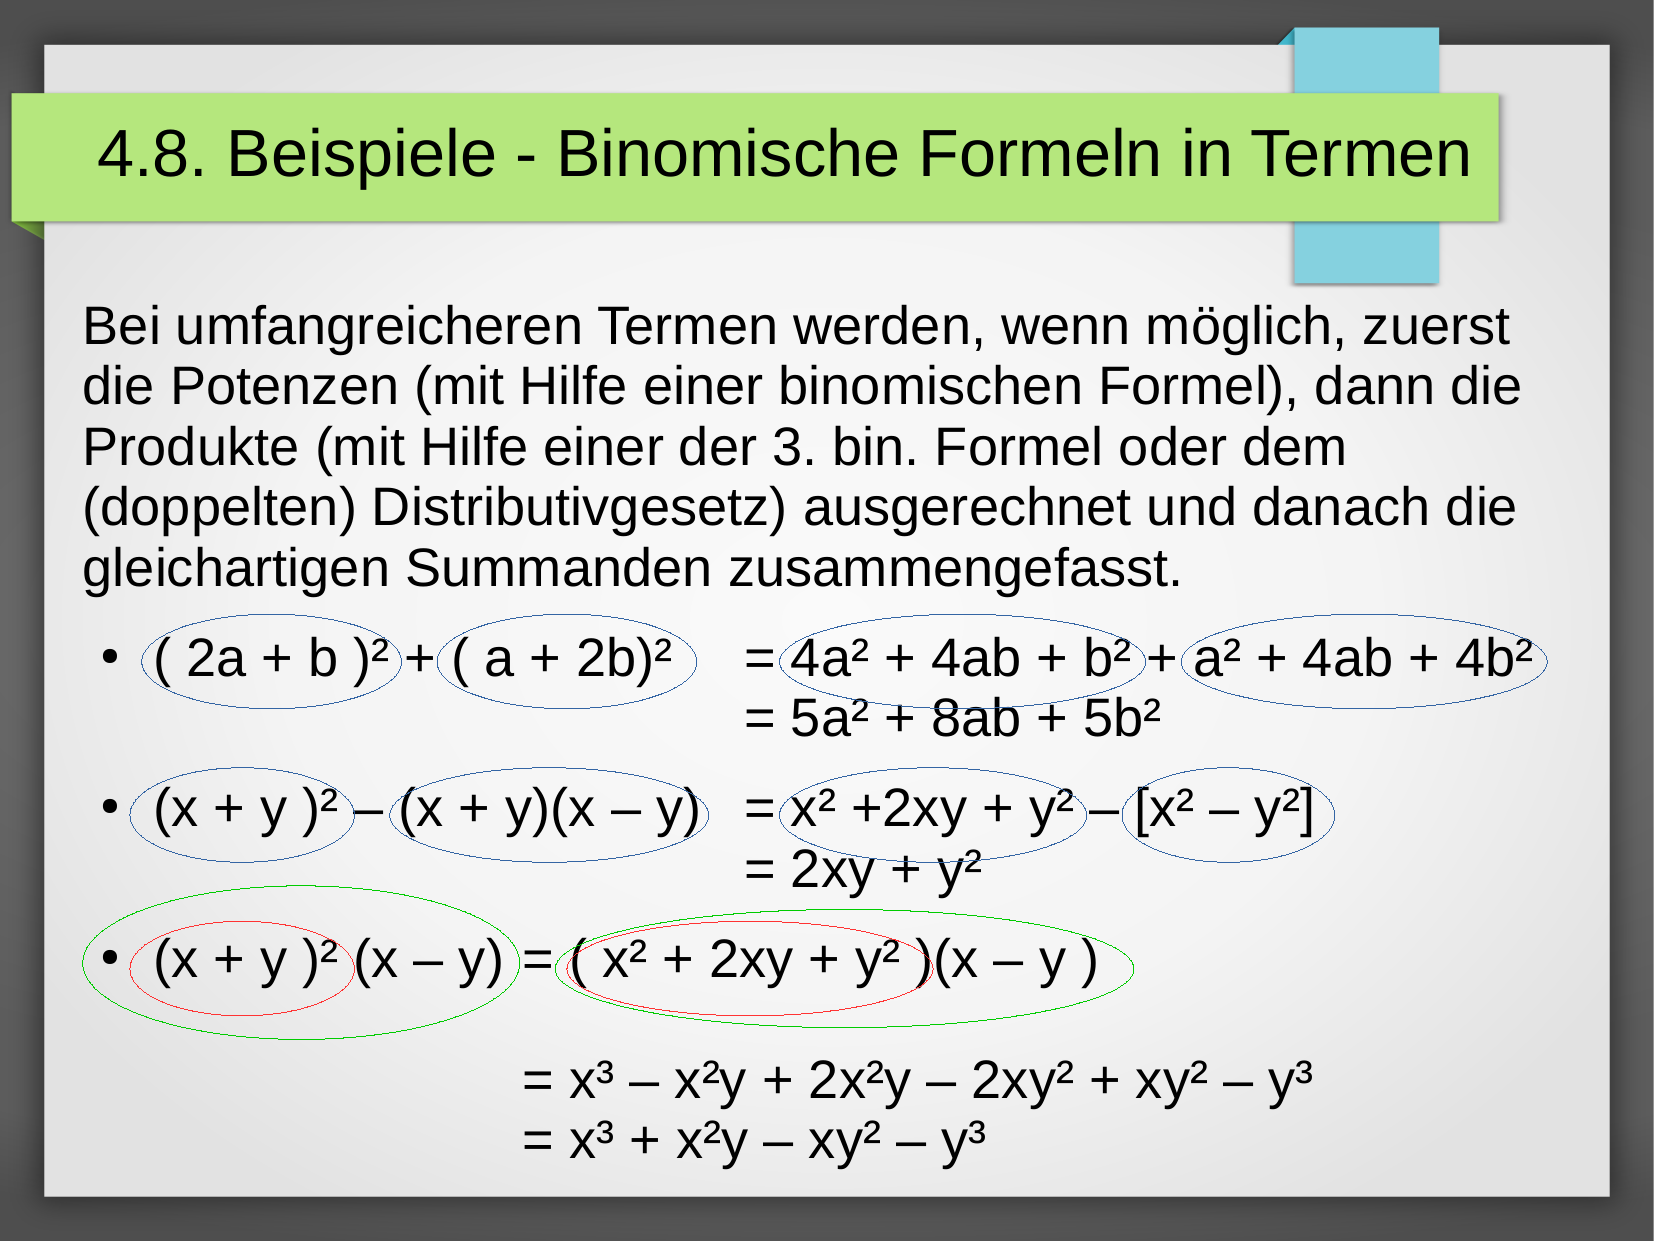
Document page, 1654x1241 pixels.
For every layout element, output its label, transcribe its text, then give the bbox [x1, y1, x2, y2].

text_box [1122, 767, 1335, 863]
text_box [389, 767, 709, 863]
list Bei umfangreicheren Termen werden, wenn möglich, zuerst die Potenzen (mit Hilfe einer binomischen Formel), dann die Produkte (mit Hilfe einer der 3. bin. Formel oder dem (doppelten) Distributivgesetz) ausgerechnet und danach die gleichartigen Summanden zusammengefasst. ( 2a + b )² + ( a + 2b)² = 4a² + 4ab + b² + a² + 4ab + 4b² = 5a² + 8ab + 5b² (x + y )² – (x + y)(x – y) = x² +2xy + y² – [x² – y²] = 2xy + y² (x + y )² (x – y) = ( x² + 2xy + y² )(x – y ) = x³ – x²y + 2x²y – 2xy² + xy² – y³ = x³ + x²y – xy² – y³ [82, 295, 1571, 1182]
text_box [437, 614, 697, 709]
text_box [129, 767, 355, 863]
text_box [555, 909, 1134, 1028]
text_box [1181, 614, 1548, 709]
title 4.8. Beispiele - Binomische Formeln in Termen [82, 88, 1489, 219]
text_box [82, 885, 520, 1040]
text_box [141, 614, 402, 709]
text_box [779, 767, 1087, 863]
text_box [779, 614, 1146, 709]
picture [0, 0, 1654, 1241]
